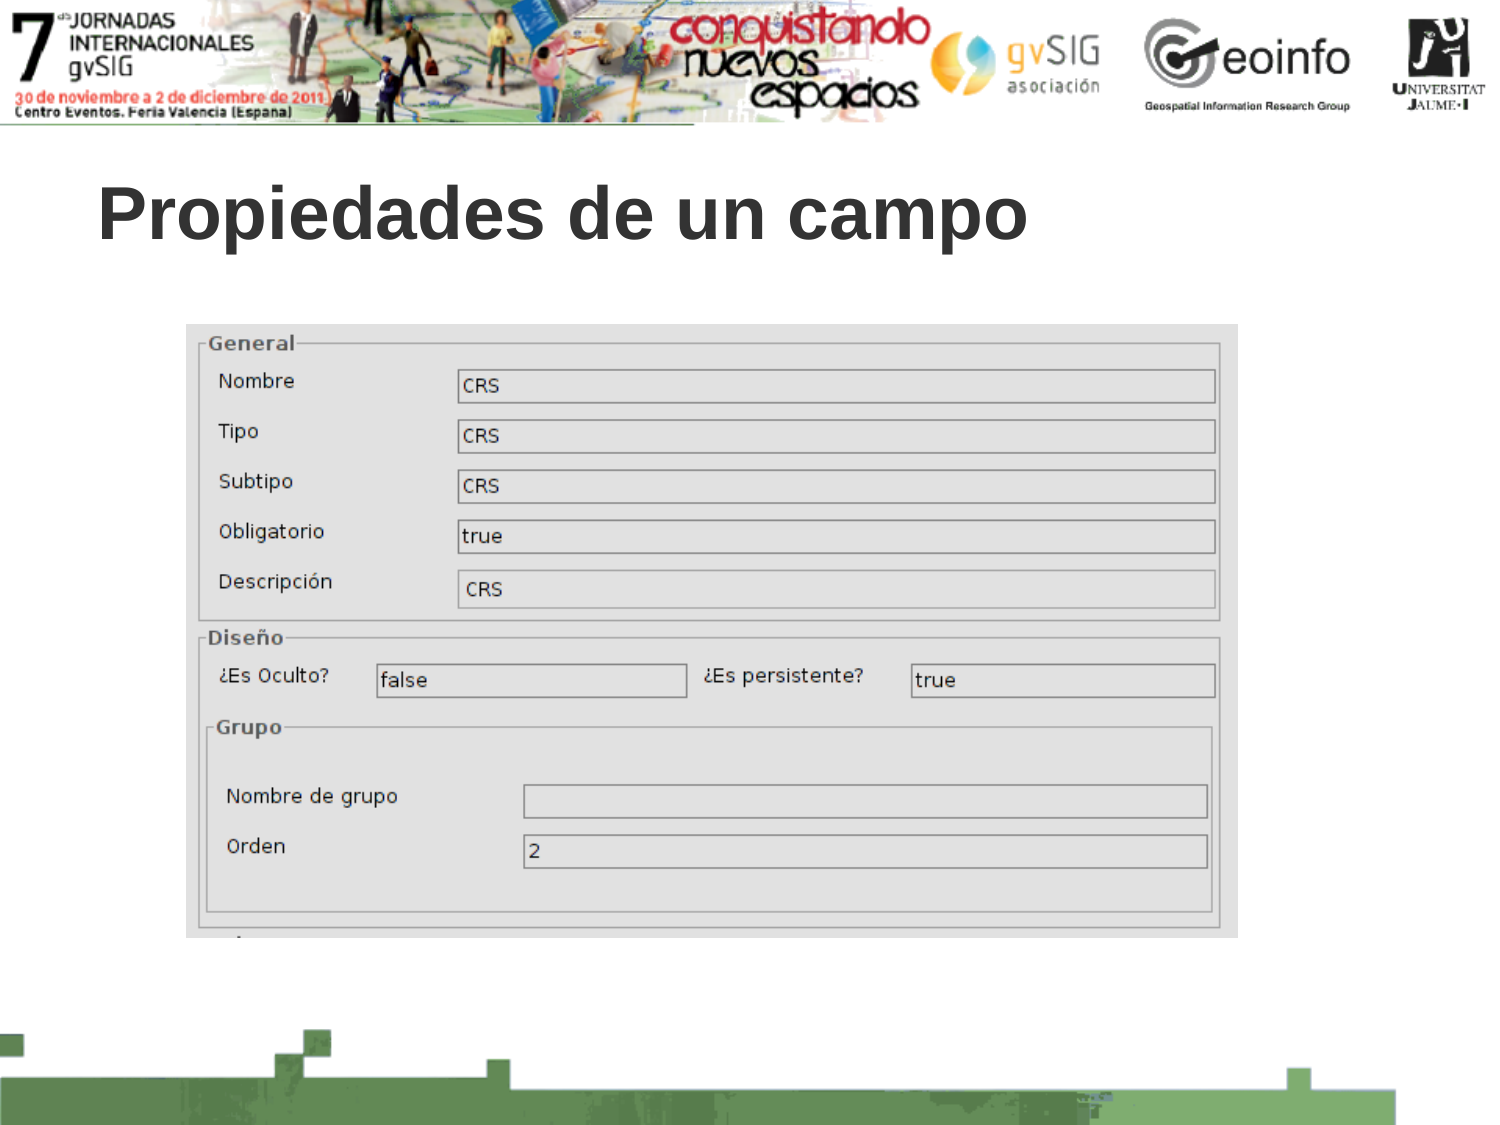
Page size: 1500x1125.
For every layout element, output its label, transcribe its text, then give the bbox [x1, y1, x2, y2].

title Propiedades de un campo [97, 155, 1401, 273]
picture [0, 0, 1500, 1125]
